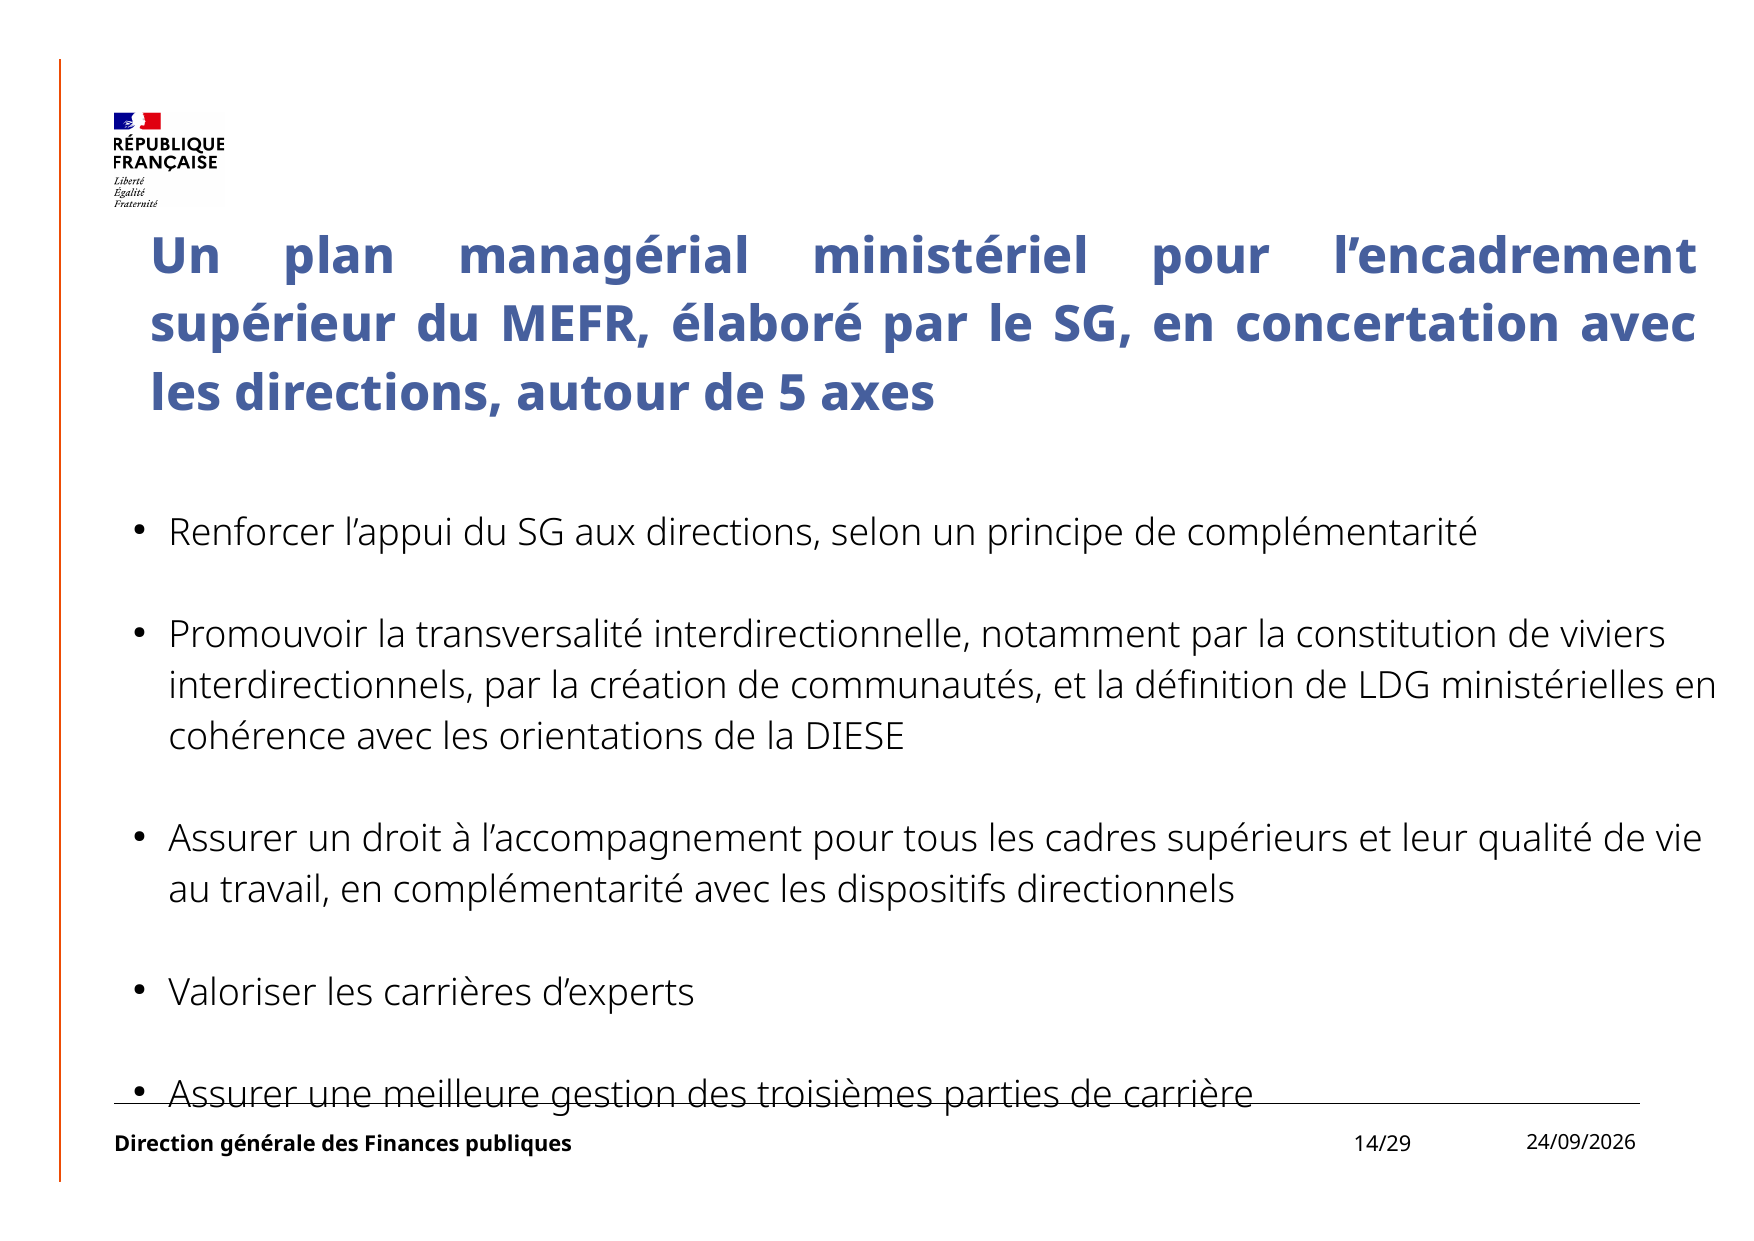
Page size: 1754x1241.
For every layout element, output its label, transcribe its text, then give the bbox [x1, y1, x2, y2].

text_box Un plan managérial ministériel pour l’encadrement supérieur du MEFR, élaboré par le SG, en concertation avec les directions, autour de 5 axes [64, 212, 1713, 486]
picture [114, 112, 225, 207]
text_box Renforcer l’appui du SG aux directions, selon un principe de complémentarité Promouvoir la transversalité interdirectionnelle, notamment par la constitution de viviers interdirectionnels, par la création de communautés, et la définition de LDG ministérielles en cohérence avec les orientations de la DIESE Assurer un droit à l’accompagnement pour tous les cadres supérieurs et leur qualité de vie au travail, en complémentarité avec les dispositifs directionnels Valoriser les carrières d’experts Assurer une meilleure gestion des troisièmes parties de carrière [82, 413, 1737, 1100]
